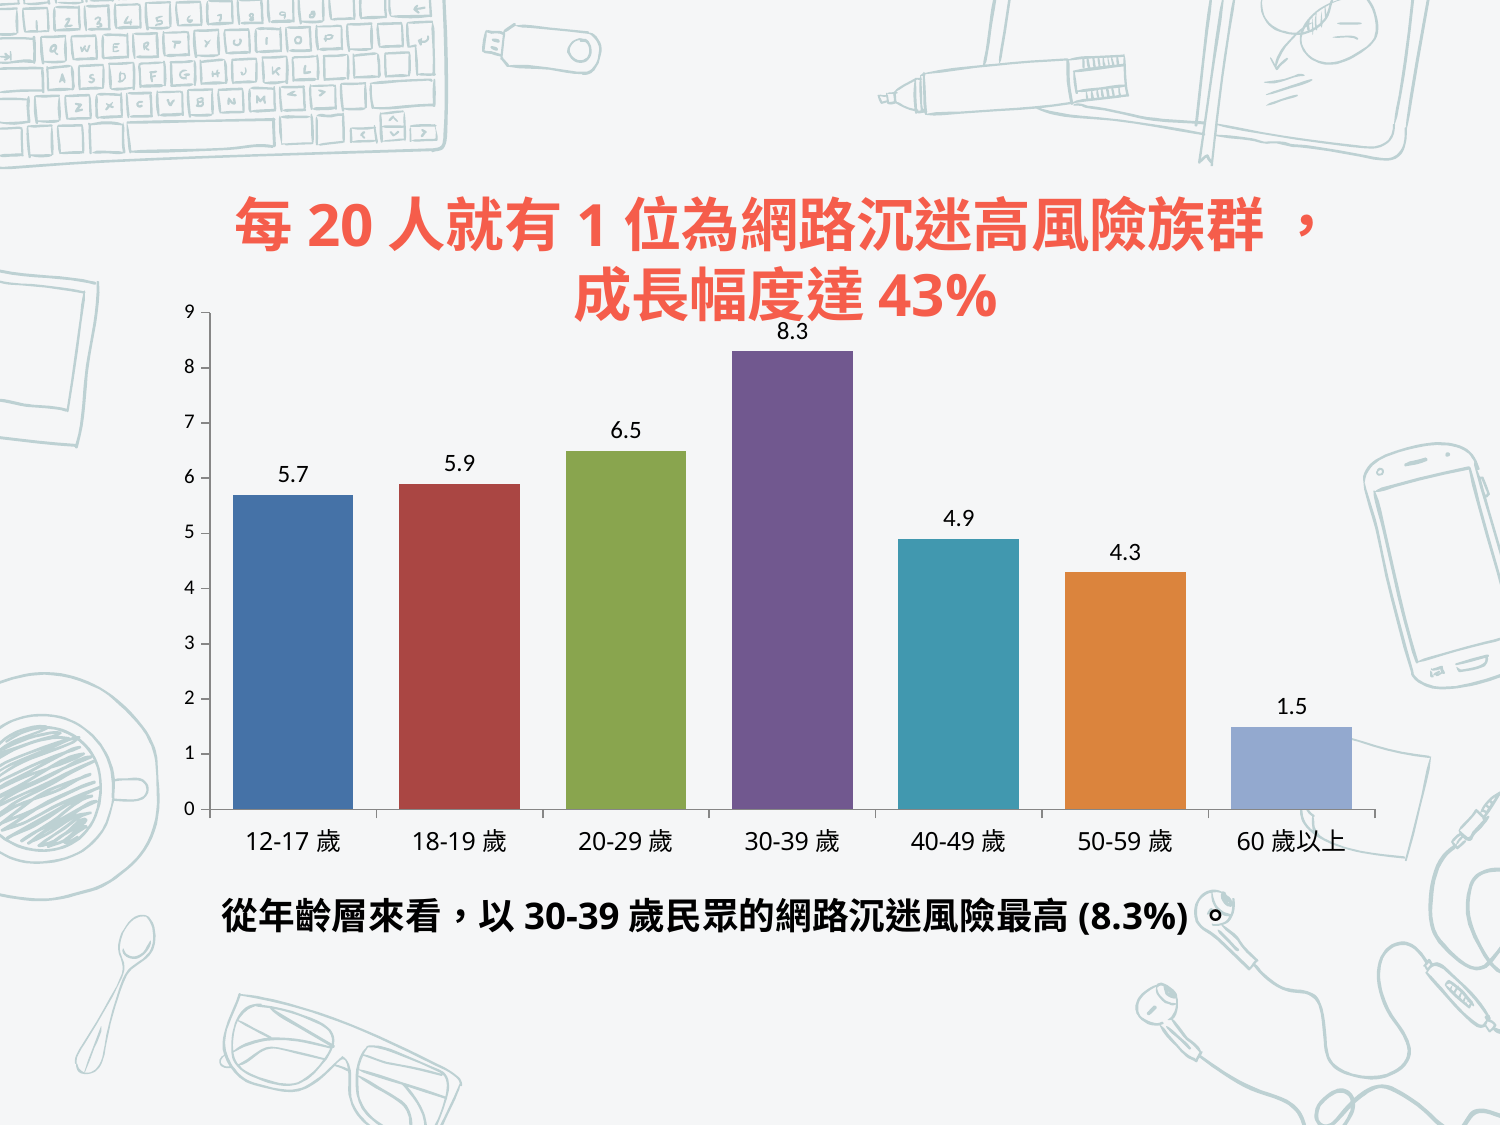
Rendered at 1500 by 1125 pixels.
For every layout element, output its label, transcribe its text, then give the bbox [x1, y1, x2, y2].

list 從年齡層來看，以30-39歲民眾的網路沉迷風險最高(8.3%)。 [206, 878, 1306, 953]
chart [159, 290, 1400, 871]
title 每20人就有1位為網路沉迷高風險族群 ，成長幅度達43% [218, 172, 1353, 290]
